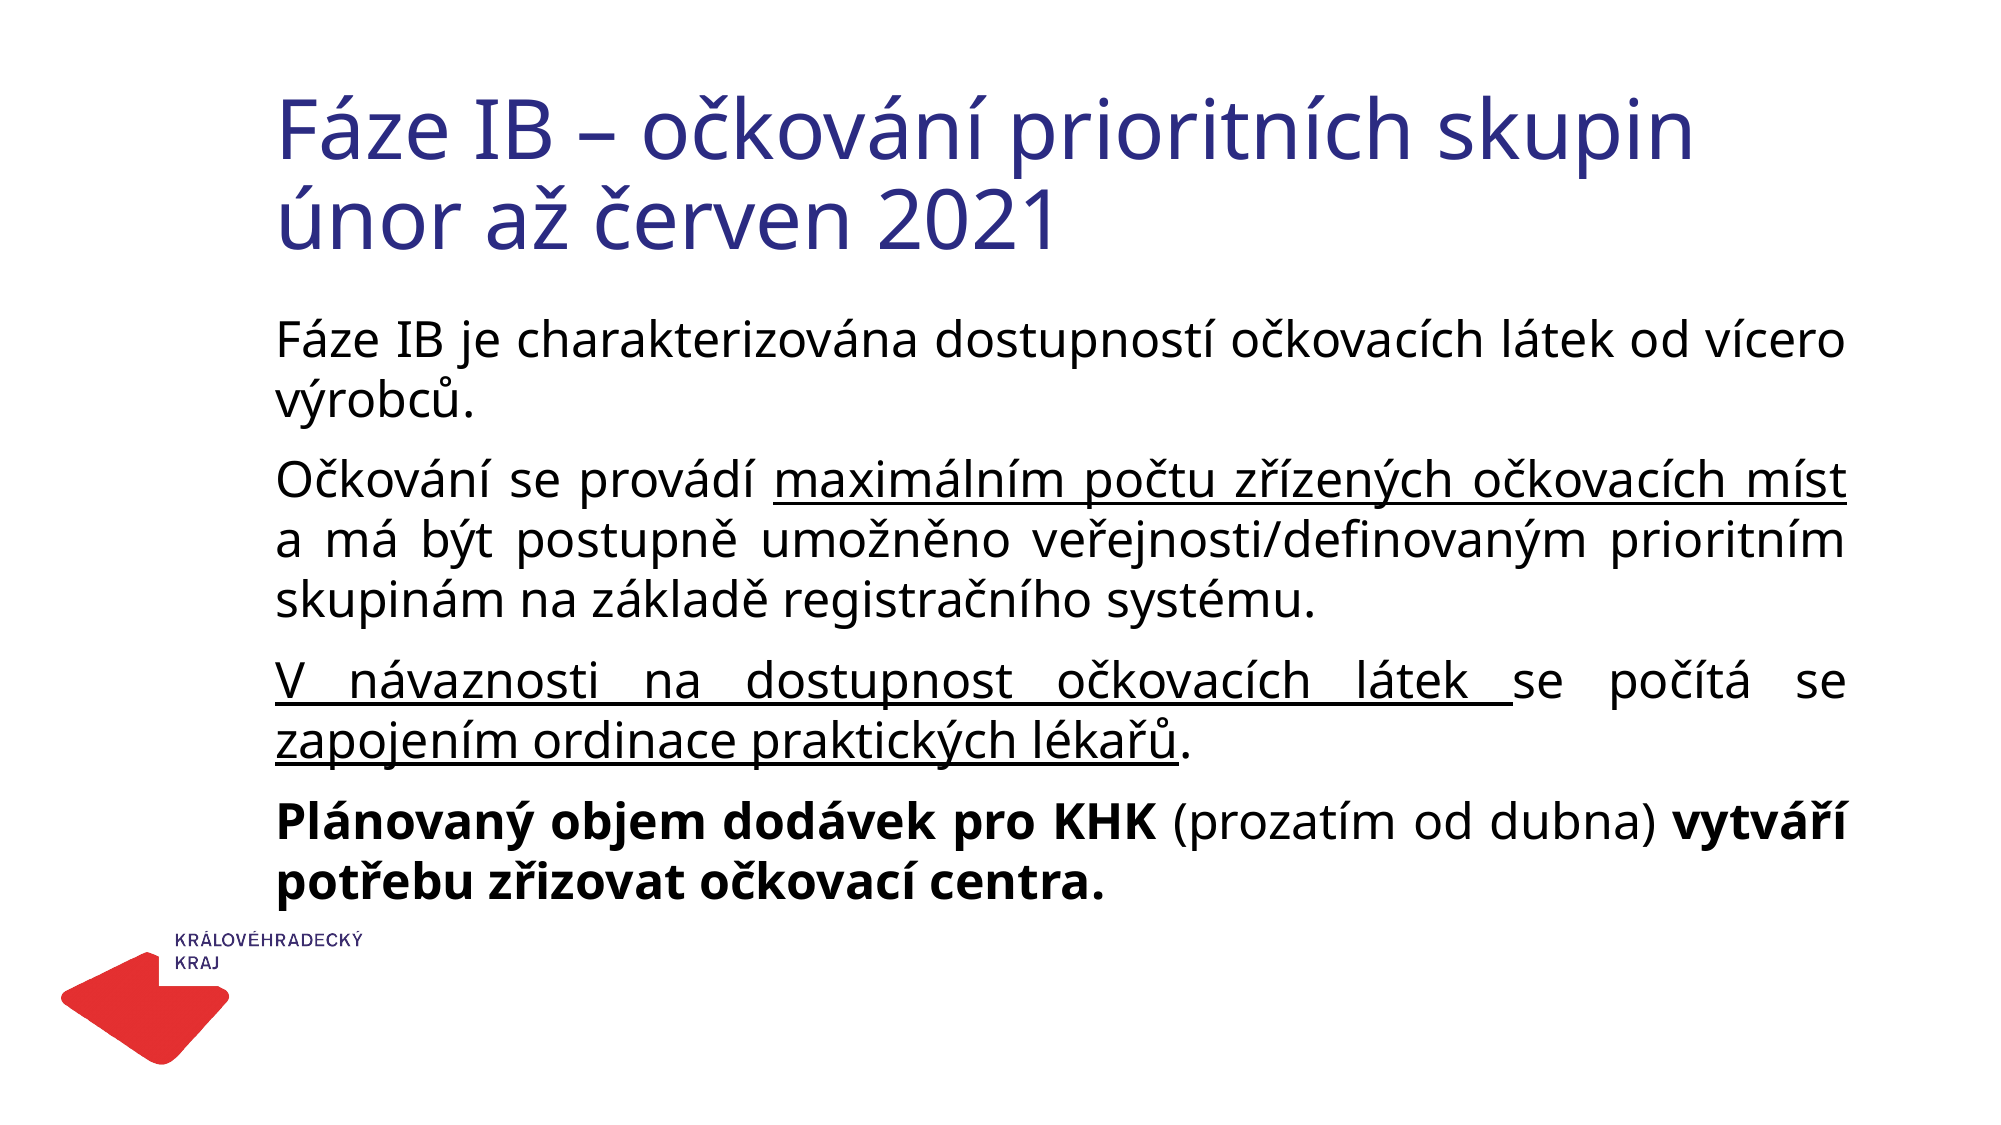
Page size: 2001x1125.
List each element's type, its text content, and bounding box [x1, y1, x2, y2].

picture [57, 918, 363, 1076]
title Fáze IB – očkování prioritních skupin únor až červen 2021 [260, 68, 1863, 287]
text_box [159, 0, 2000, 986]
list Fáze IB je charakterizována dostupností očkovacích látek od vícero výrobců. Očkování se provádí maximálním počtu zřízených očkovacích míst a má být postupně umožněno veřejnosti/definovaným prioritním skupinám na základě registračního systému. V návaznosti na dostupnost očkovacích látek se počítá se zapojením ordinace praktických lékařů. Plánovaný objem dodávek pro KHK (prozatím od dubna) vytváří potřebu zřizovat očkovací centra. [260, 299, 1863, 1014]
